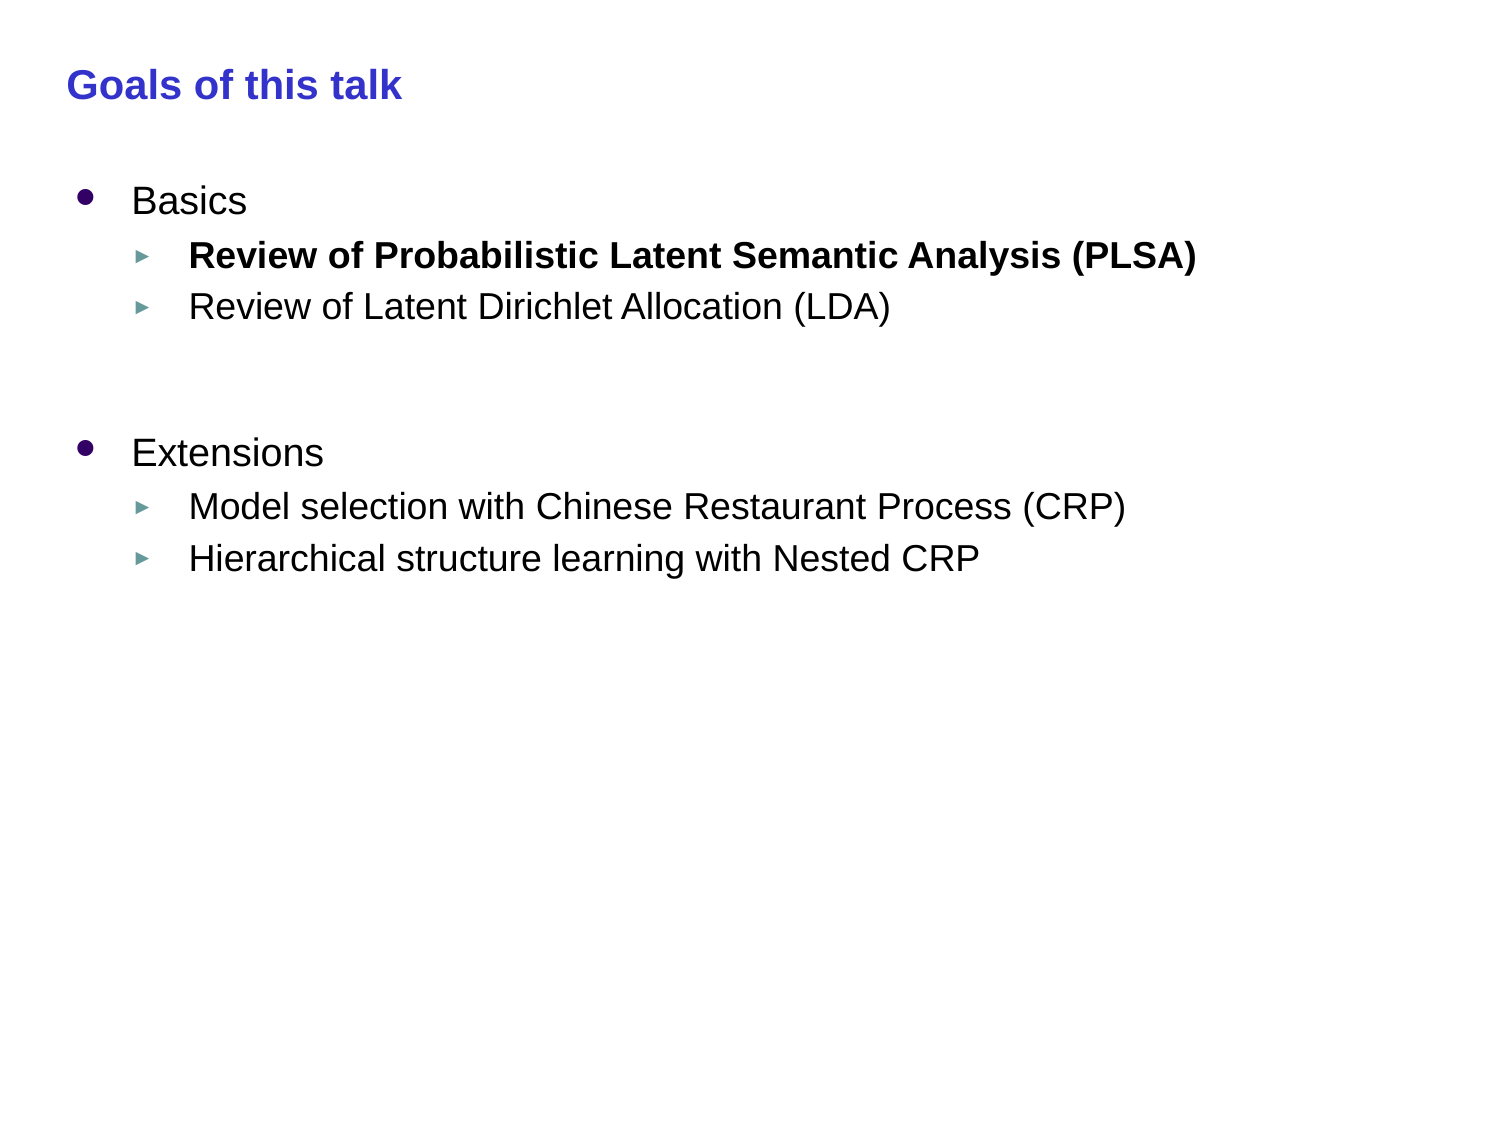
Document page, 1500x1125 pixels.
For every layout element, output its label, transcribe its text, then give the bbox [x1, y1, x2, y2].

title Goals of this talk [51, 46, 1459, 123]
list Basics Review of Probabilistic Latent Semantic Analysis (PLSA) Review of Latent Dirichlet Allocation (LDA) Extensions Model selection with Chinese Restaurant Process (CRP) Hierarchical structure learning with Nested CRP [75, 178, 1425, 971]
